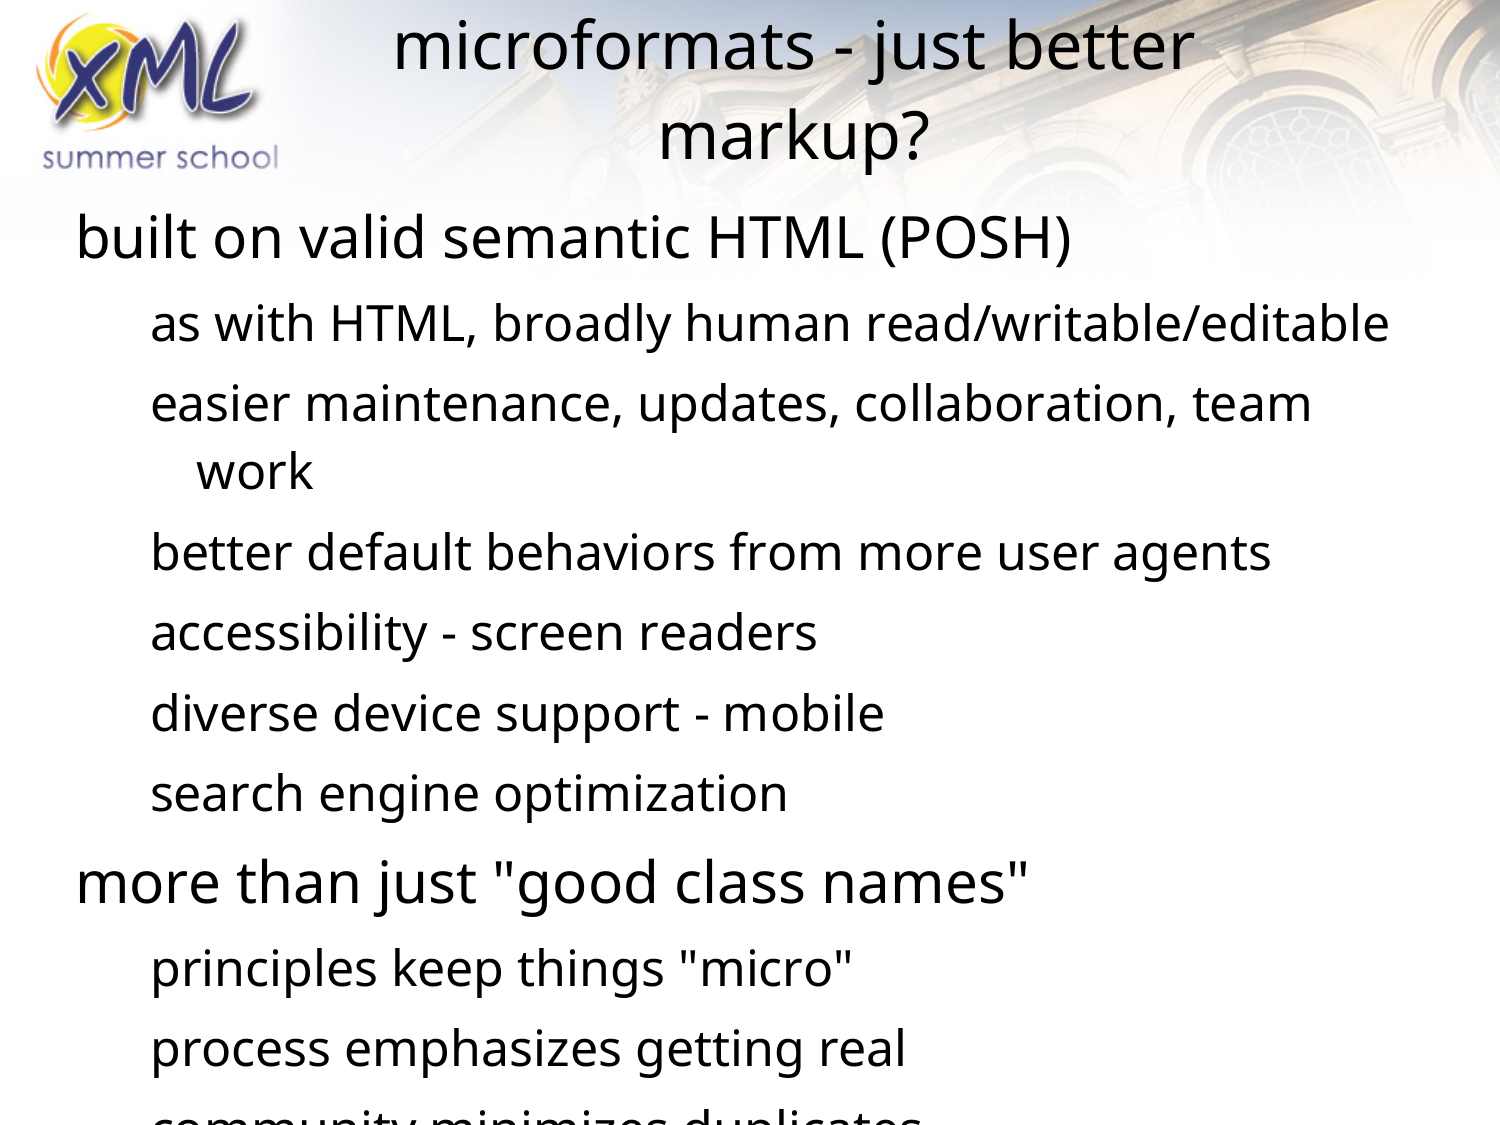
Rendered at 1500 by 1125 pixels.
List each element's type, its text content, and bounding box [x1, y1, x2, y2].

title microformats - just better markup? [281, 8, 1306, 170]
list built on valid semantic HTML (POSH) as with HTML, broadly human read/writable/editable easier maintenance, updates, collaboration, team work better default behaviors from more user agents accessibility - screen readers diverse device support - mobile search engine optimization more than just "good class names" principles keep things "micro" process emphasizes getting real community minimizes duplicates [75, 195, 1426, 1098]
picture [0, 0, 1500, 1125]
